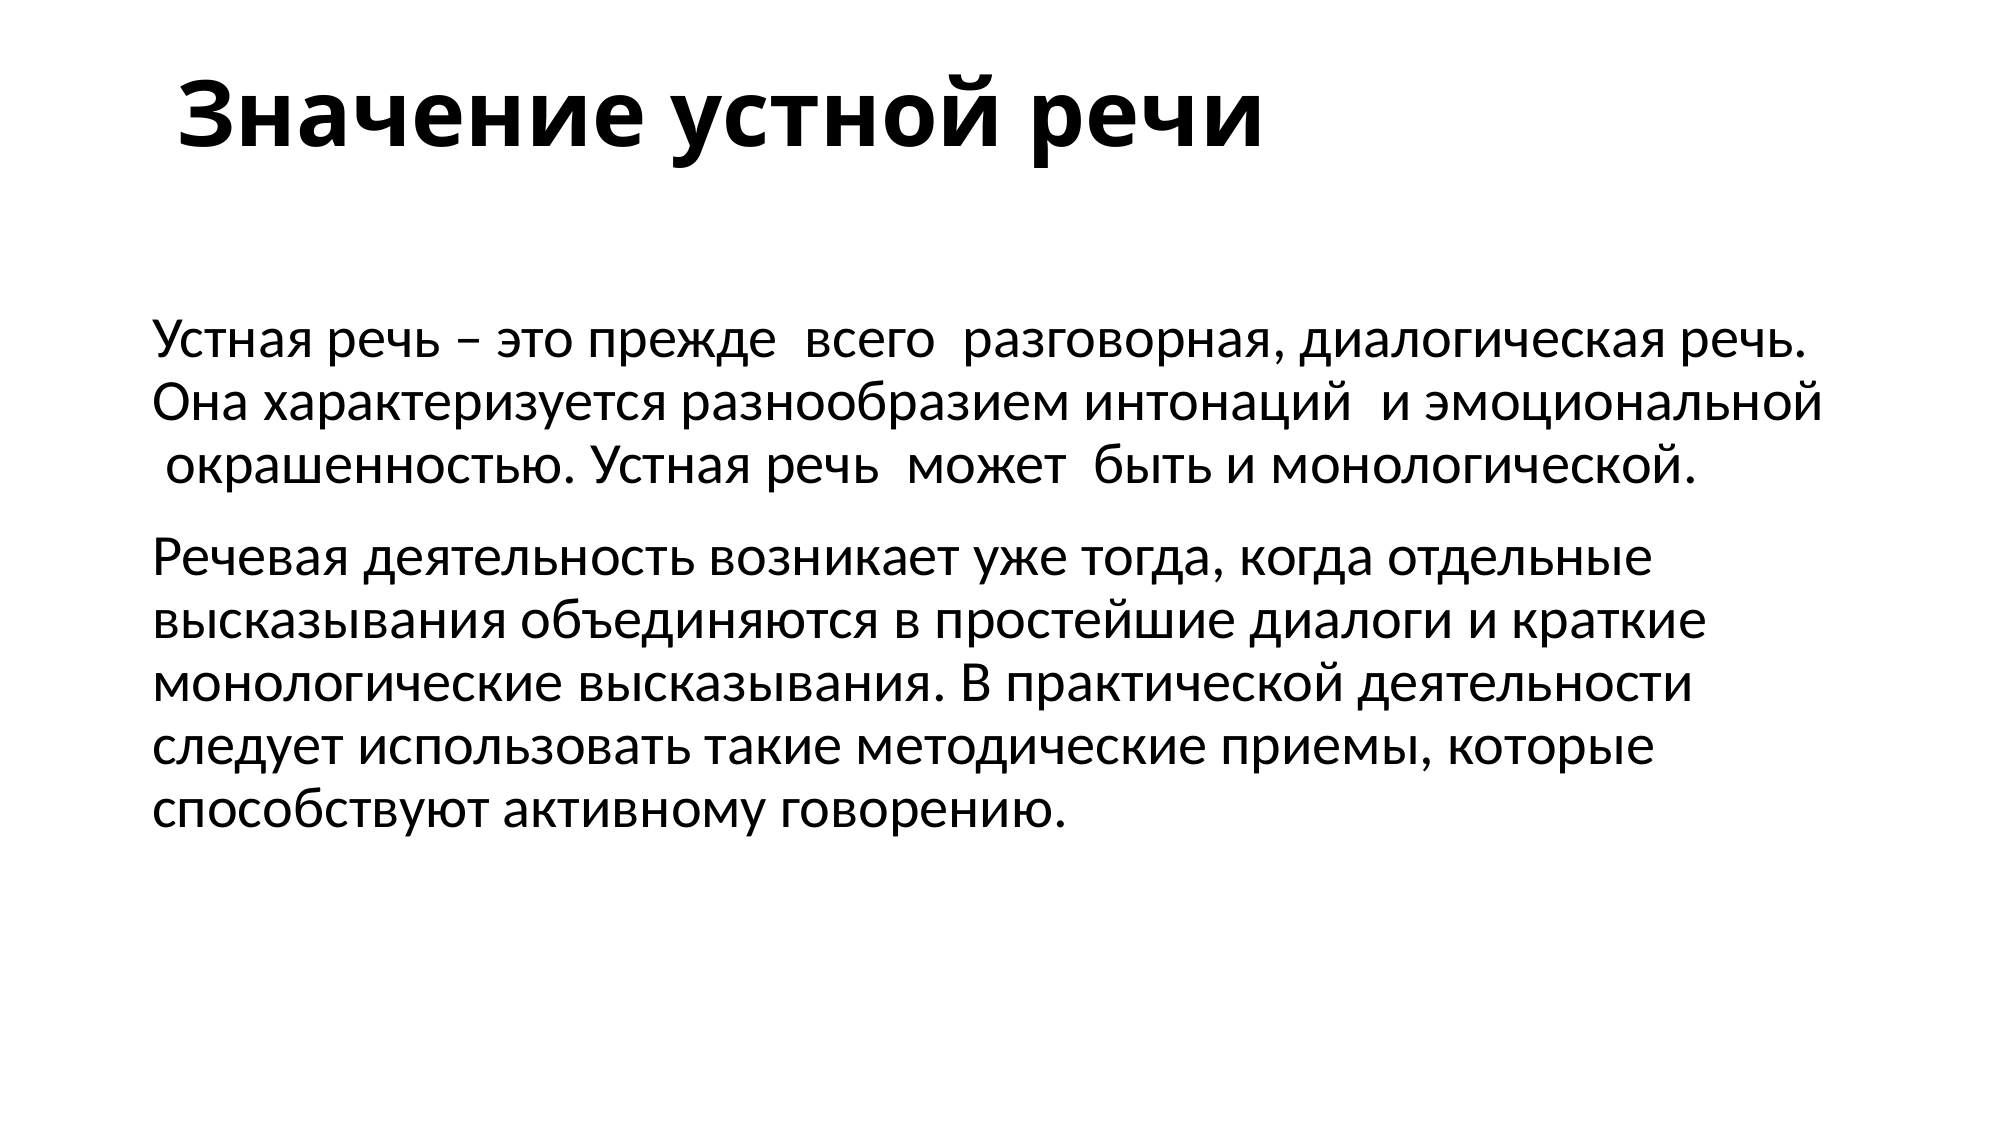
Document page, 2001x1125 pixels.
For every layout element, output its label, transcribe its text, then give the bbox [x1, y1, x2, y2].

list Устная речь – это прежде всего разговорная, диалогическая речь. Она характеризуется разнообразием интонаций и эмоциональной окрашенностью. Устная речь может быть и монологической. Речевая деятельность возникает уже тогда, когда отдельные высказывания объединяются в простейшие диалоги и краткие монологические высказывания. В практической деятельности следует использовать такие методические приемы, которые способствуют активному говорению. [137, 299, 1863, 1014]
title Значение устной речи [137, 59, 1863, 278]
